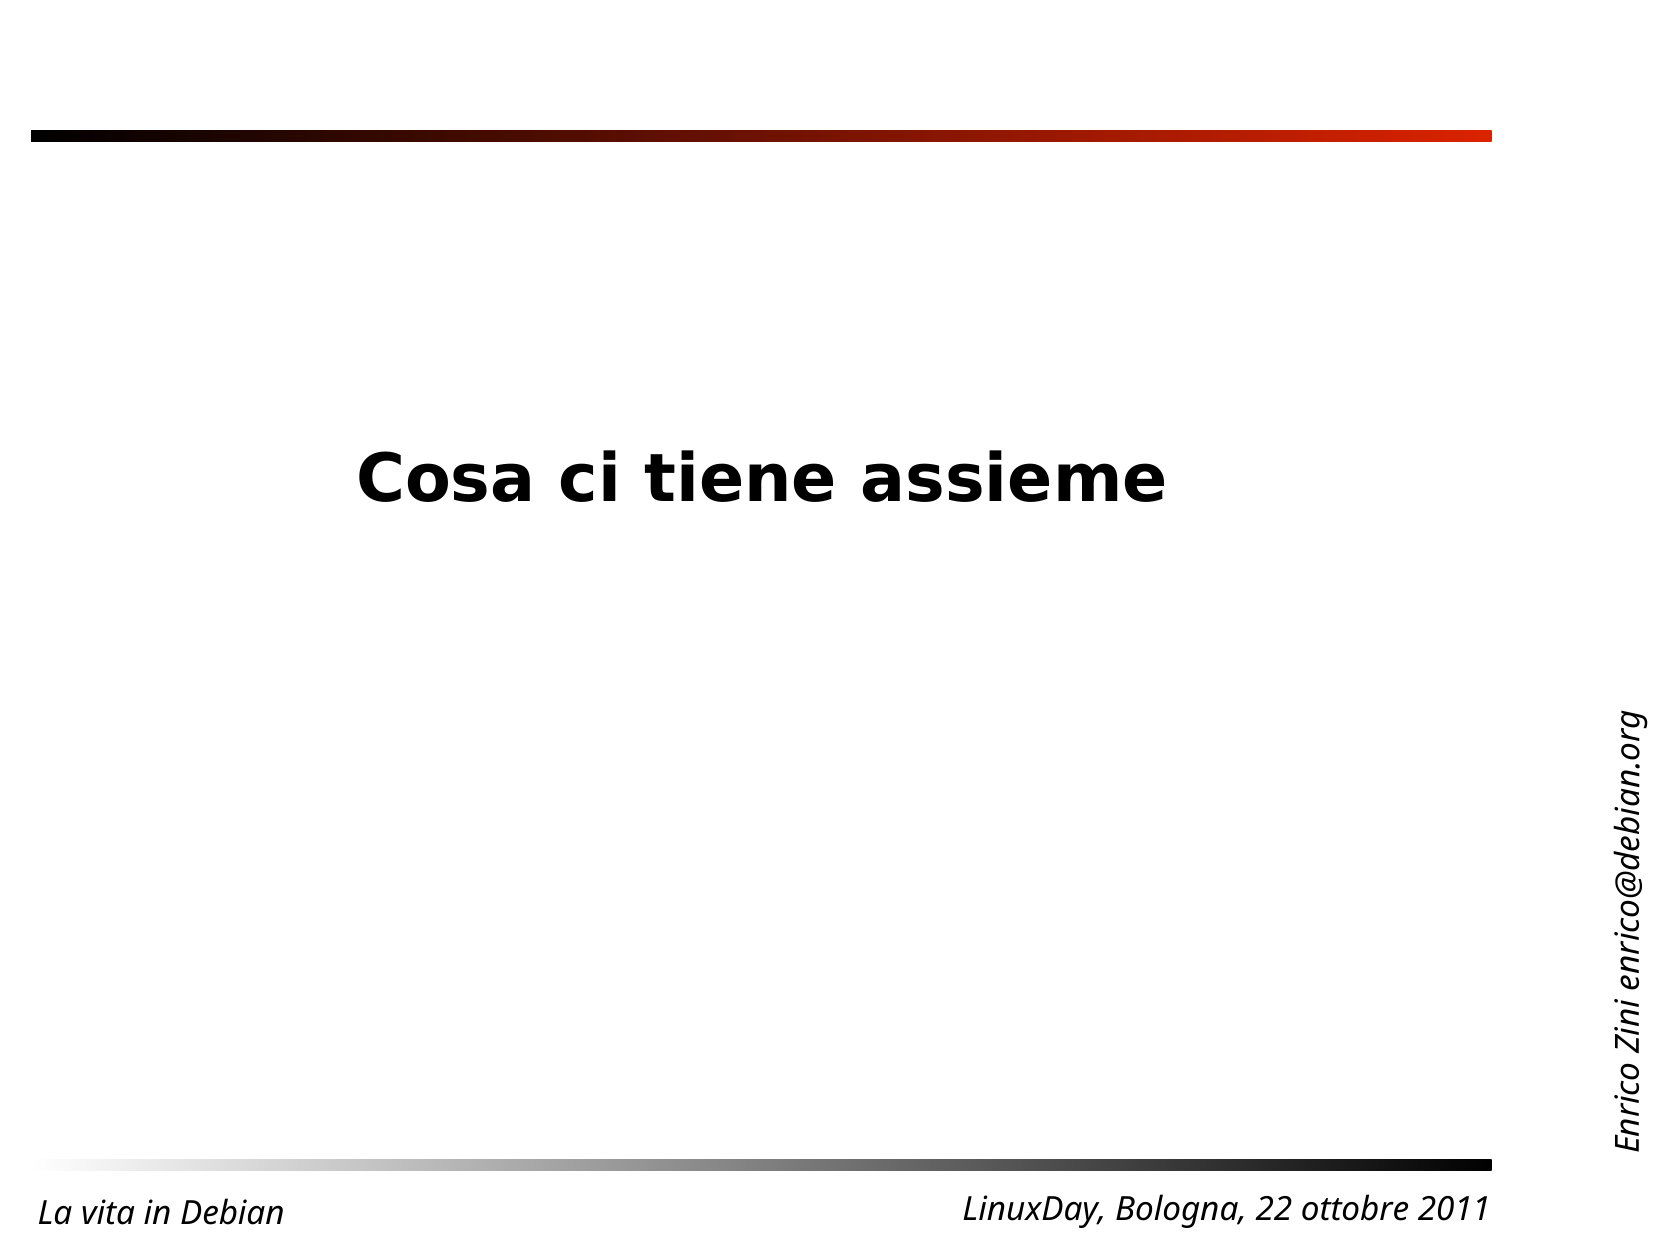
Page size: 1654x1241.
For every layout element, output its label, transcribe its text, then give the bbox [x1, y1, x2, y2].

text_box Cosa ci tiene assieme [30, 439, 1495, 595]
